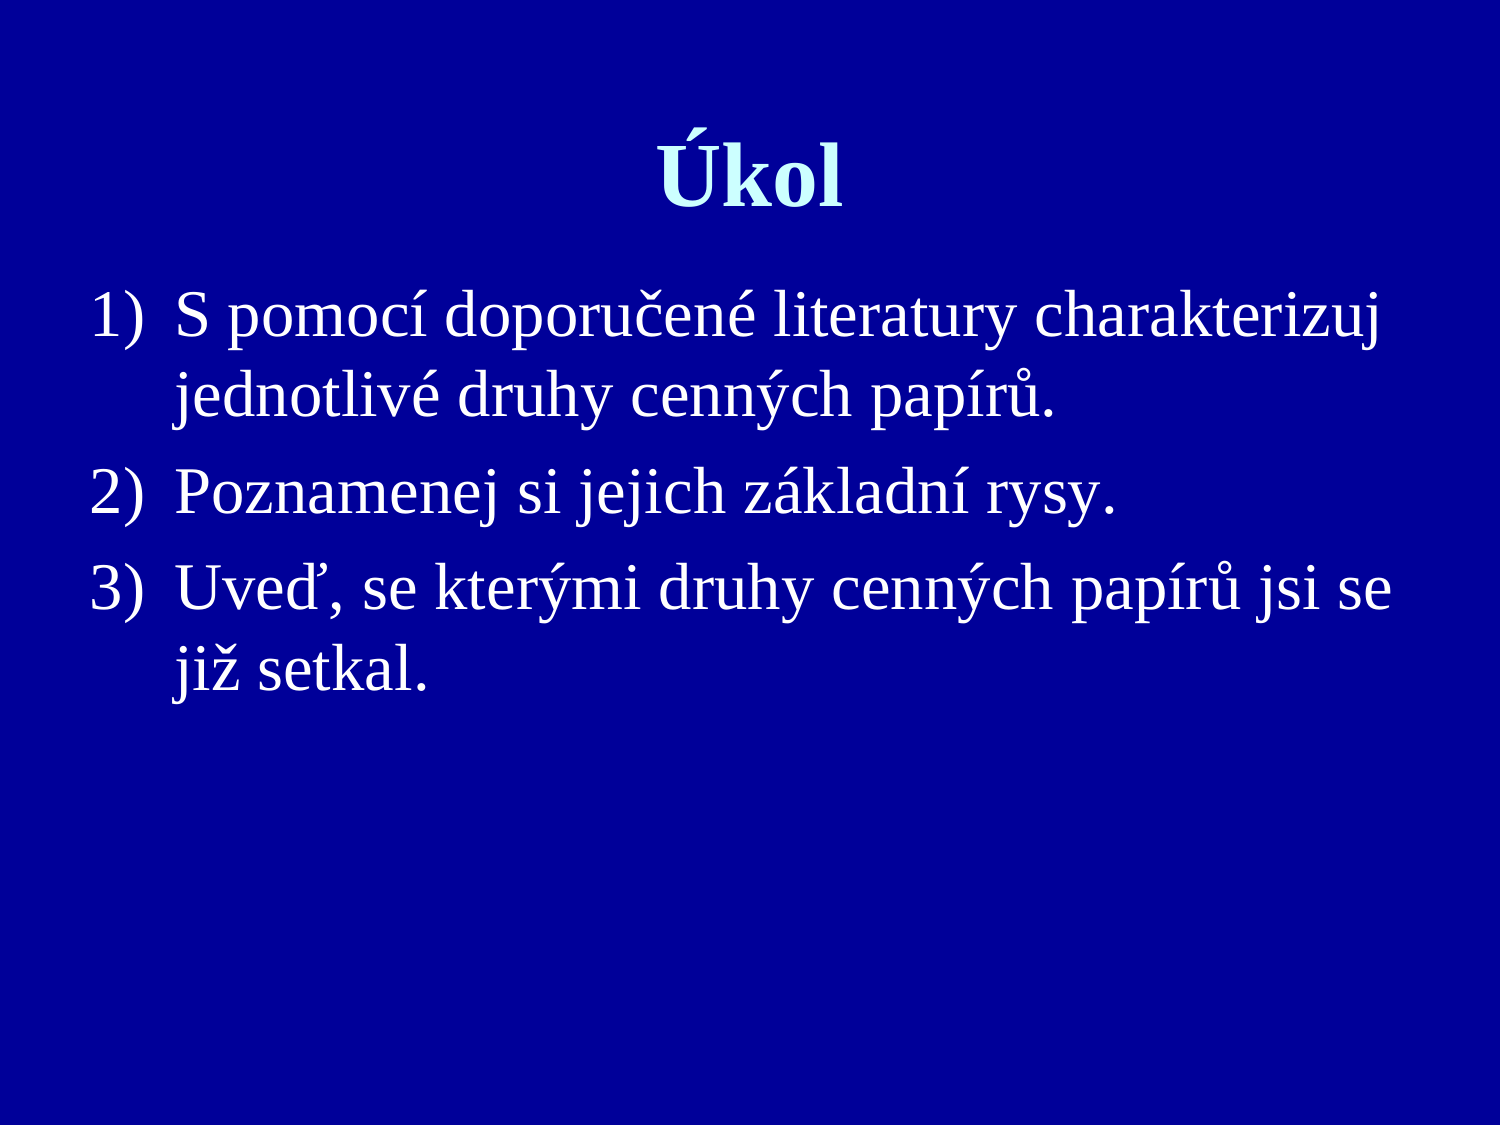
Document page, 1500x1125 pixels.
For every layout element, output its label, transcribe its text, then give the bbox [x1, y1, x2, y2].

title Úkol [75, 44, 1426, 233]
list S pomocí doporučené literatury charakterizuj jednotlivé druhy cenných papírů. Poznamenej si jejich základní rysy. Uveď, se kterými druhy cenných papírů jsi se již setkal. [75, 262, 1426, 1006]
